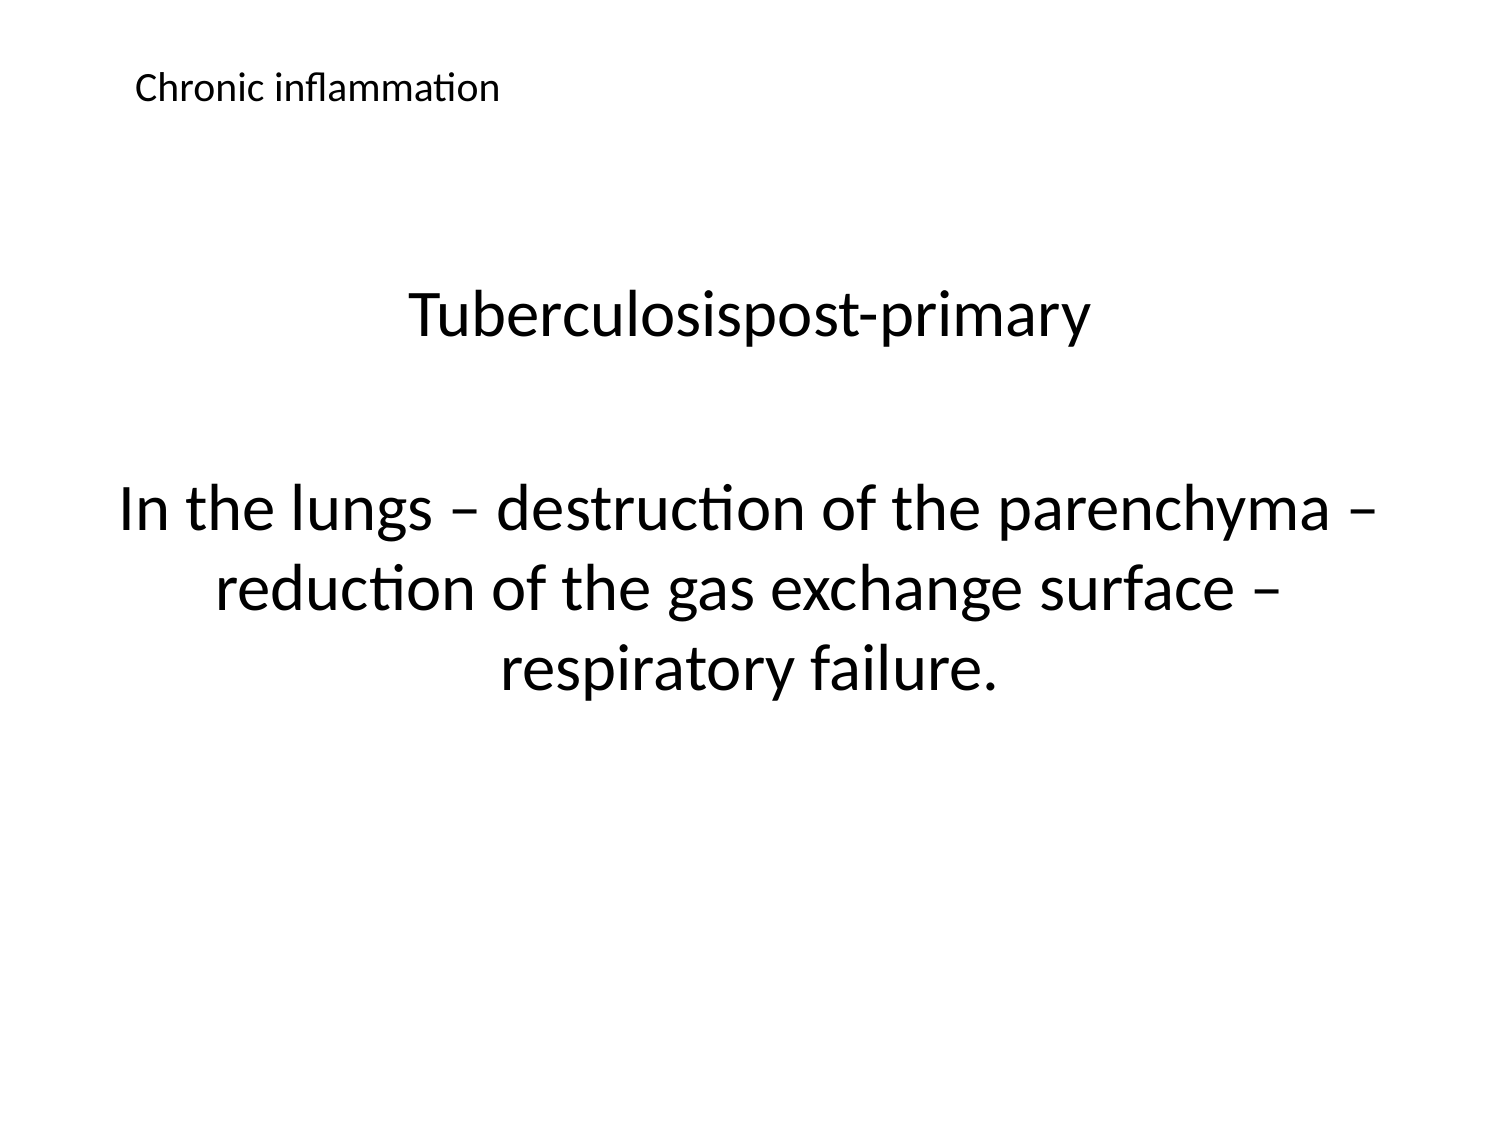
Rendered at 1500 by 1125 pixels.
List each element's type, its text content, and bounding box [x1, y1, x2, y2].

title Chronic inflammation [75, 45, 562, 126]
list Tuberculosispost-primary In the lungs – destruction of the parenchyma – reduction of the gas exchange surface – respiratory failure. [75, 262, 1426, 1005]
